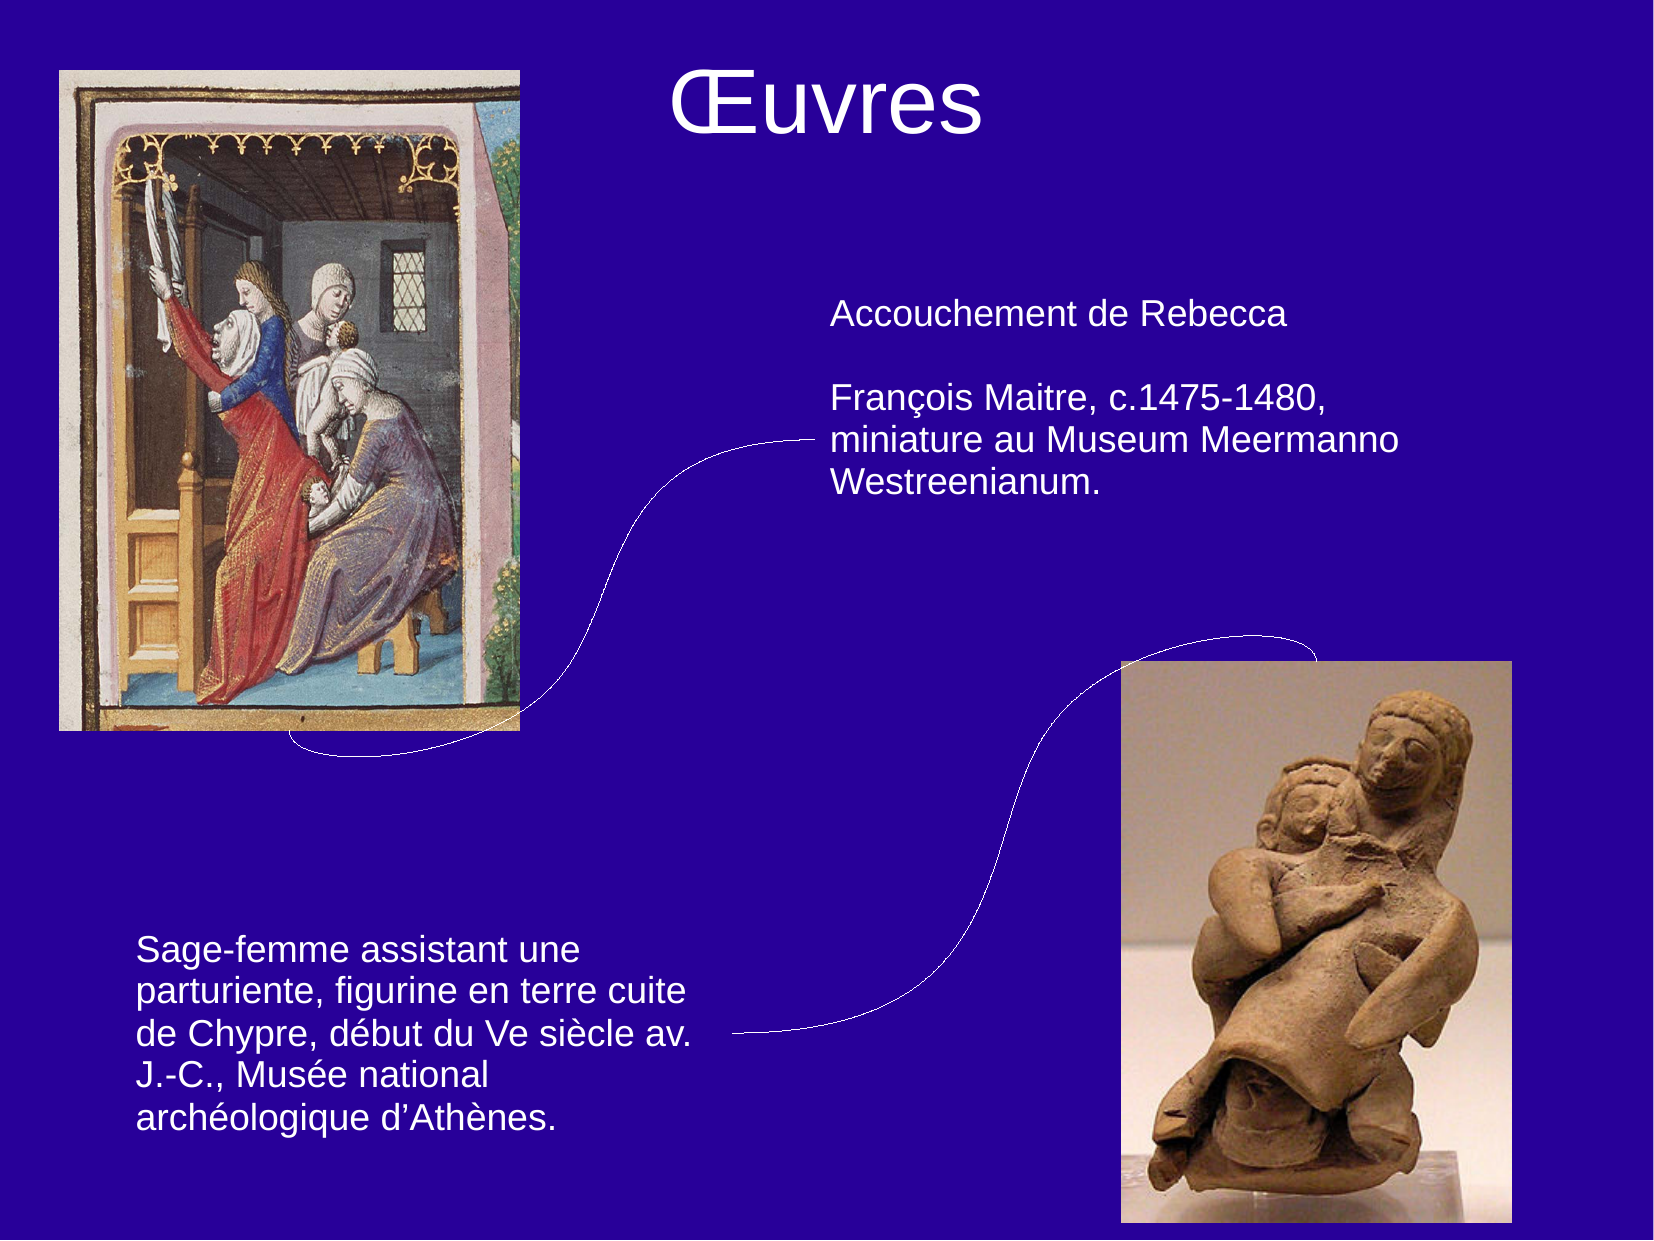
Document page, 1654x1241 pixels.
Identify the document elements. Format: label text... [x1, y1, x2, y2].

picture [1121, 661, 1512, 1223]
text_box Accouchement de Rebecca François Maitre, c.1475-1480, miniature au Museum Meermanno Westreenianum. [814, 158, 1477, 721]
text_box Sage-femme assistant une parturiente, figurine en terre cuite de Chypre, début du Ve siècle av. J.‑C., Musée national archéologique d’Athènes. [120, 920, 733, 1146]
picture [59, 70, 520, 731]
title Œuvres [82, 49, 1571, 257]
